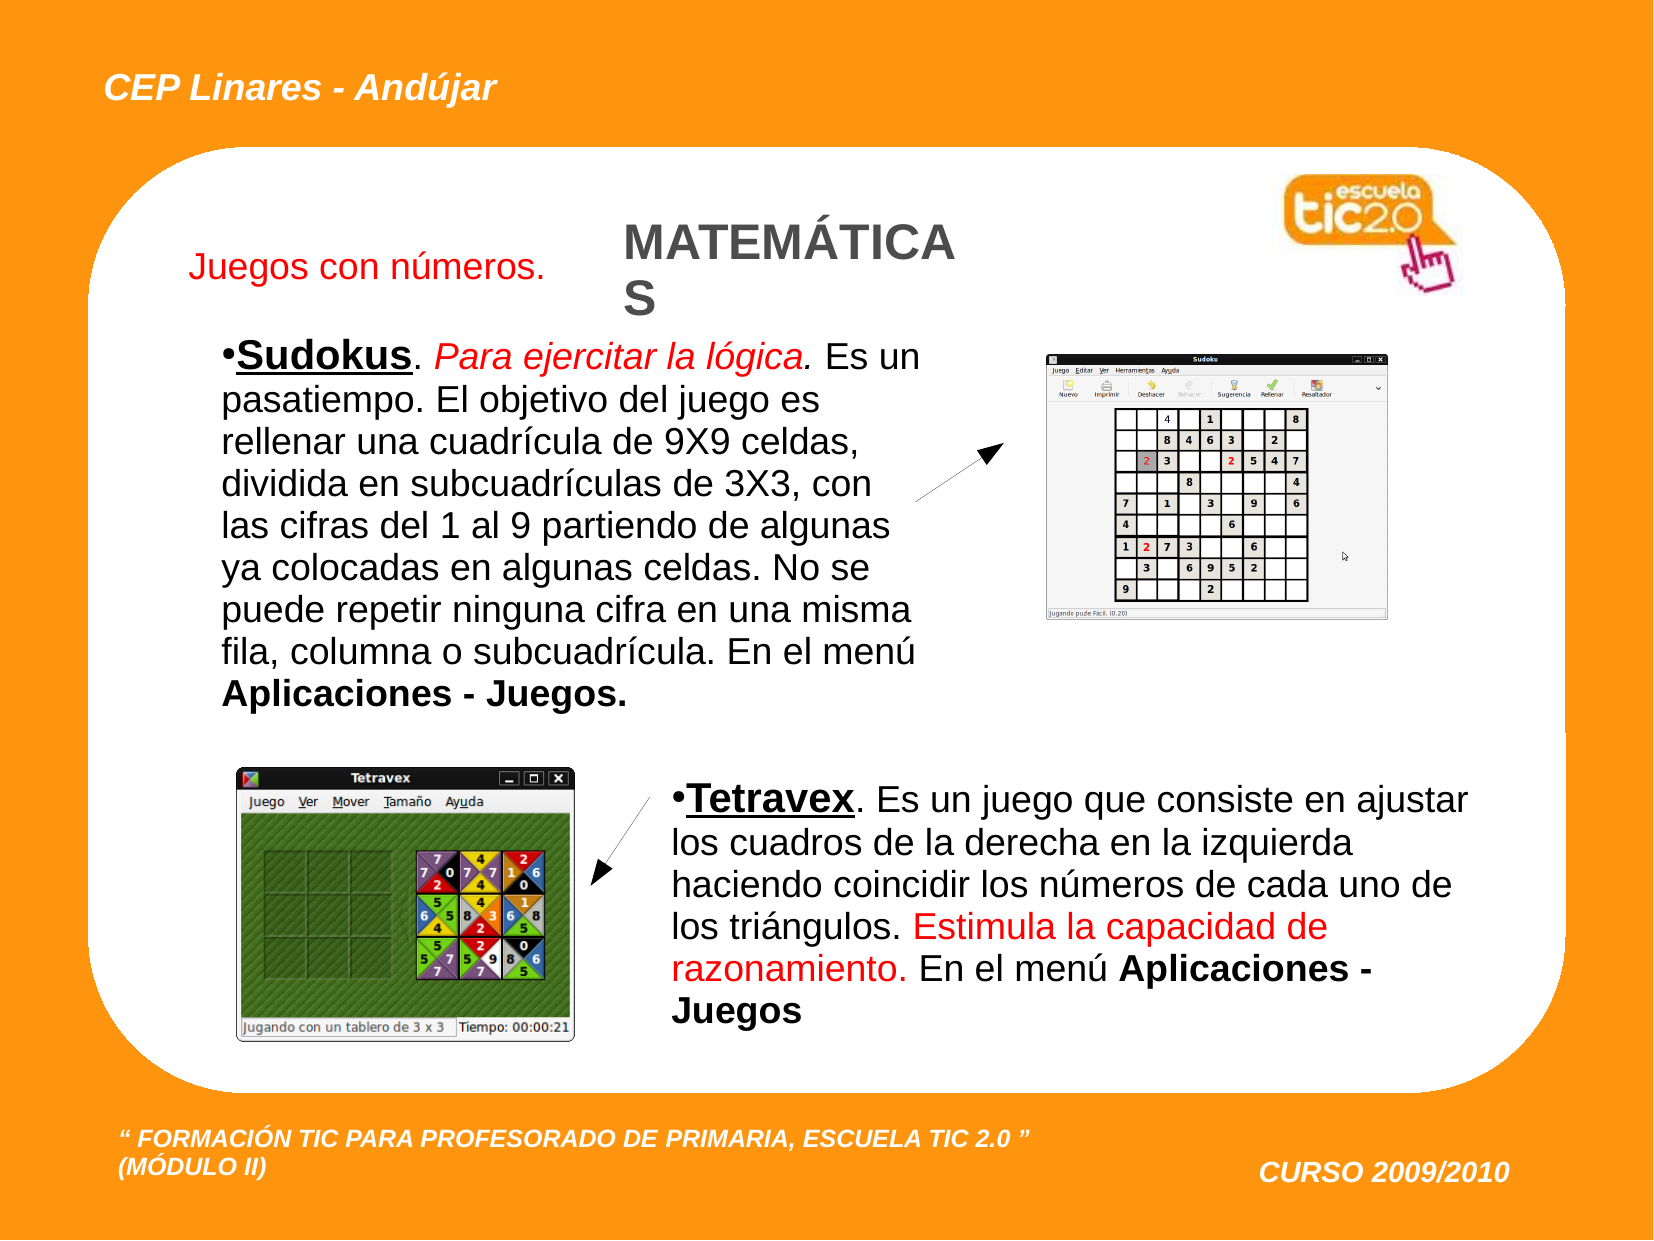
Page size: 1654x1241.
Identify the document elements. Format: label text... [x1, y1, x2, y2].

picture [1272, 174, 1463, 296]
text_box Sudokus. Para ejercitar la lógica. Es un pasatiempo. El objetivo del juego es rellenar una cuadrícula de 9X9 celdas, dividida en subcuadrículas de 3X3, con las cifras del 1 al 9 partiendo de algunas ya colocadas en algunas celdas. No se puede repetir ninguna cifra en una misma fila, columna o subcuadrícula. En el menú Aplicaciones - Juegos. [206, 324, 945, 725]
picture [236, 767, 575, 1042]
text_box Juegos con números. [173, 238, 562, 296]
text_box Tetravex. Es un juego que consiste en ajustar los cuadros de la derecha en la izquierda haciendo coincidir los números de cada uno de los triángulos. Estimula la capacidad de razonamiento. En el menú Aplicaciones - Juegos [656, 767, 1506, 1043]
text_box MATEMÁTICAS [609, 206, 1004, 279]
picture [1046, 354, 1388, 620]
